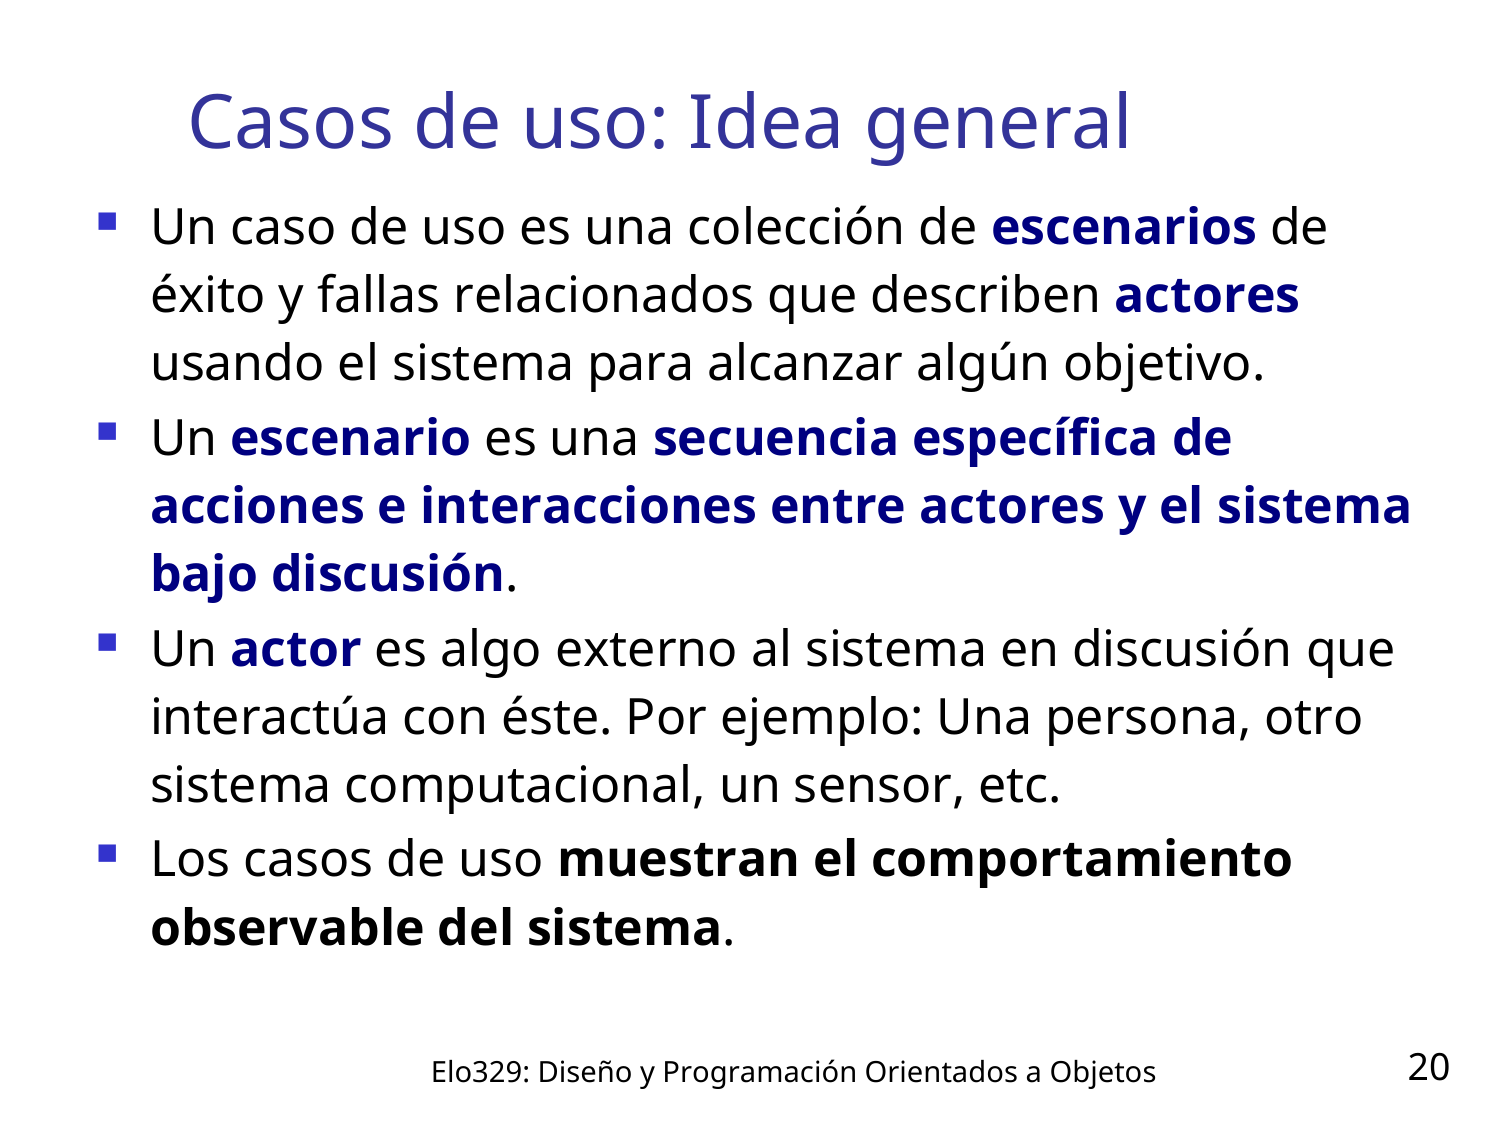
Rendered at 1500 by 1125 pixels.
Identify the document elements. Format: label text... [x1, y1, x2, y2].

title Casos de uso: Idea general [187, 44, 1464, 193]
list Un caso de uso es una colección de escenarios de éxito y fallas relacionados que describen actores usando el sistema para alcanzar algún objetivo. Un escenario es una secuencia específica de acciones e interacciones entre actores y el sistema bajo discusión. Un actor es algo externo al sistema en discusión que interactúa con éste. Por ejemplo: Una persona, otro sistema computacional, un sensor, etc. Los casos de uso muestran el comportamiento observable del sistema. [96, 190, 1420, 976]
